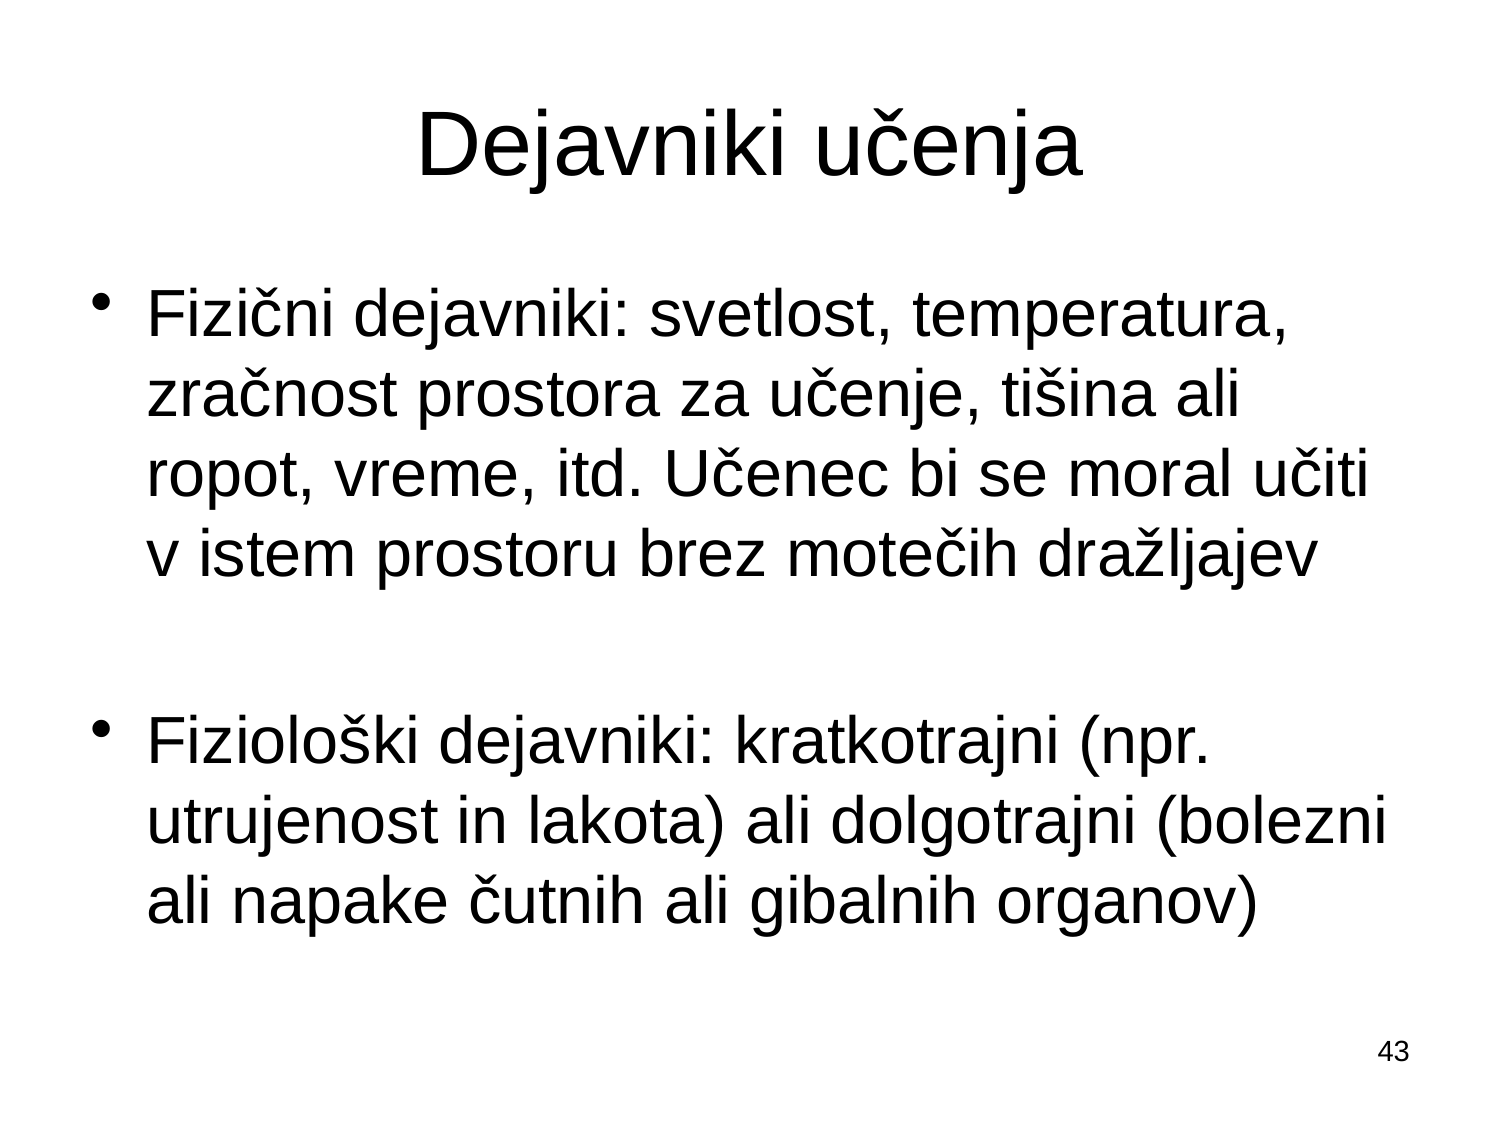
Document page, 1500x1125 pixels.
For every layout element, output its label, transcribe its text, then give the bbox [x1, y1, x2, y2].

slide_number <number> [1074, 1024, 1425, 1103]
list Fizični dejavniki: svetlost, temperatura, zračnost prostora za učenje, tišina ali ropot, vreme, itd. Učenec bi se moral učiti v istem prostoru brez motečih dražljajev Fiziološki dejavniki: kratkotrajni (npr. utrujenost in lakota) ali dolgotrajni (bolezni ali napake čutnih ali gibalnih organov) [75, 262, 1425, 1005]
title Dejavniki učenja [75, 45, 1425, 233]
